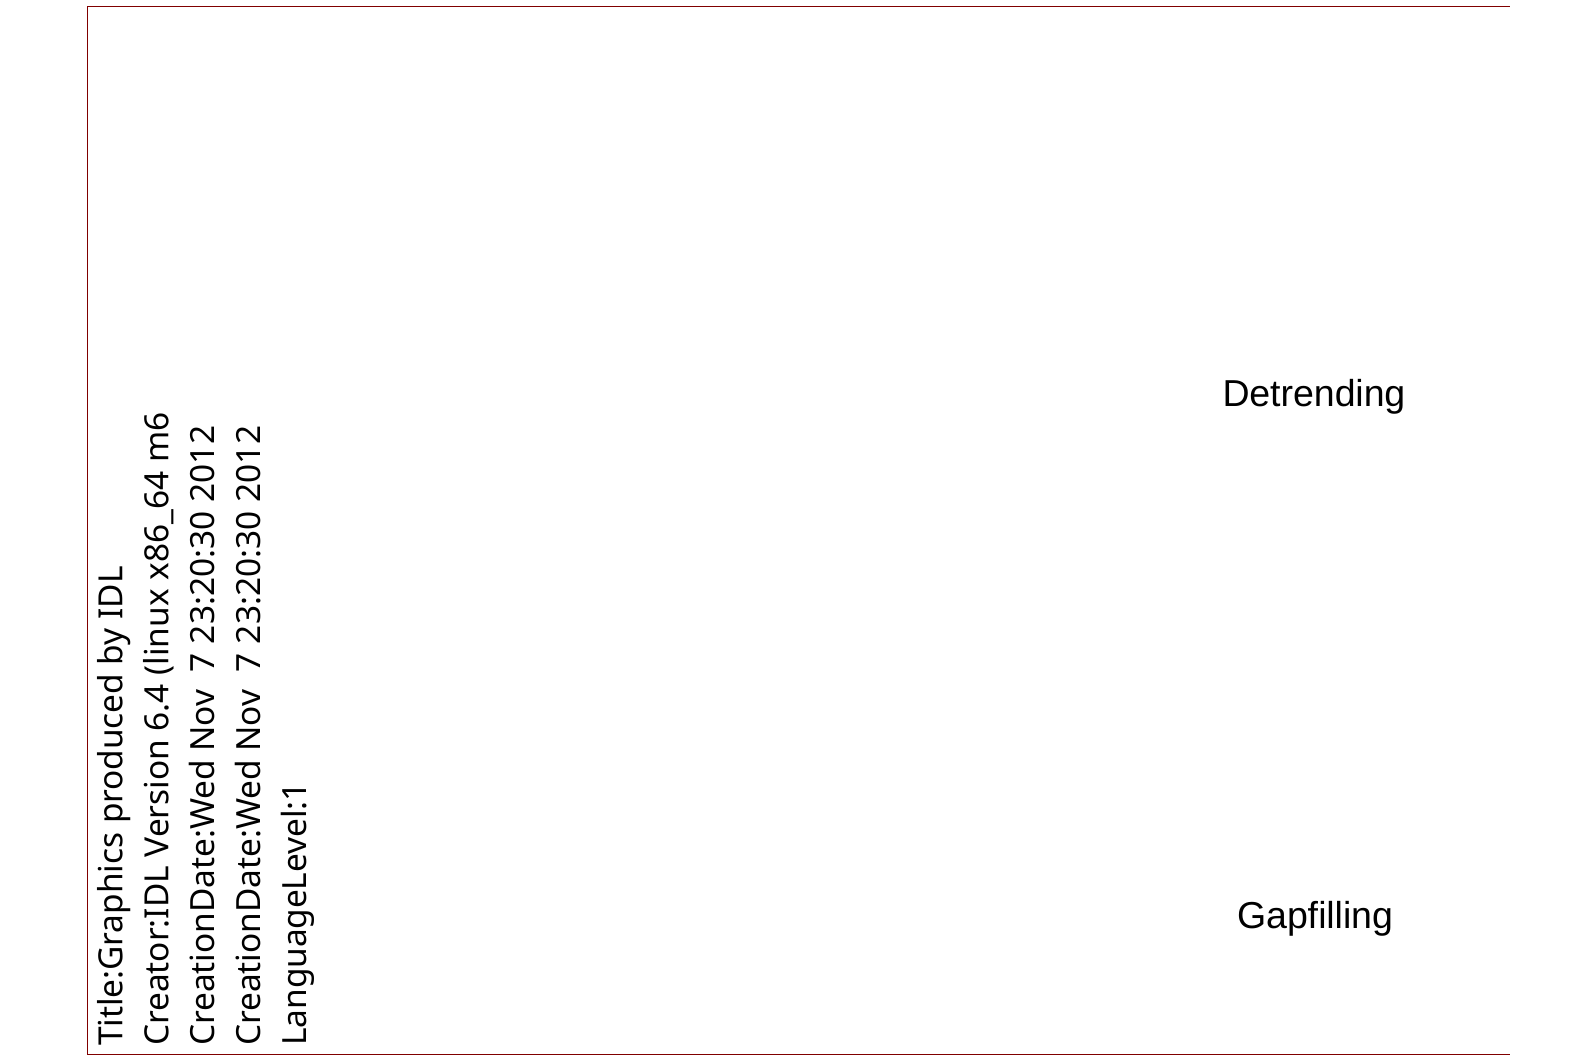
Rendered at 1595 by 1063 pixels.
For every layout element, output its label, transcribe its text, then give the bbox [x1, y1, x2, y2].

text_box Detrending [1207, 365, 1471, 422]
text_box Gapfilling [1222, 887, 1523, 945]
picture [84, 6, 1510, 1057]
